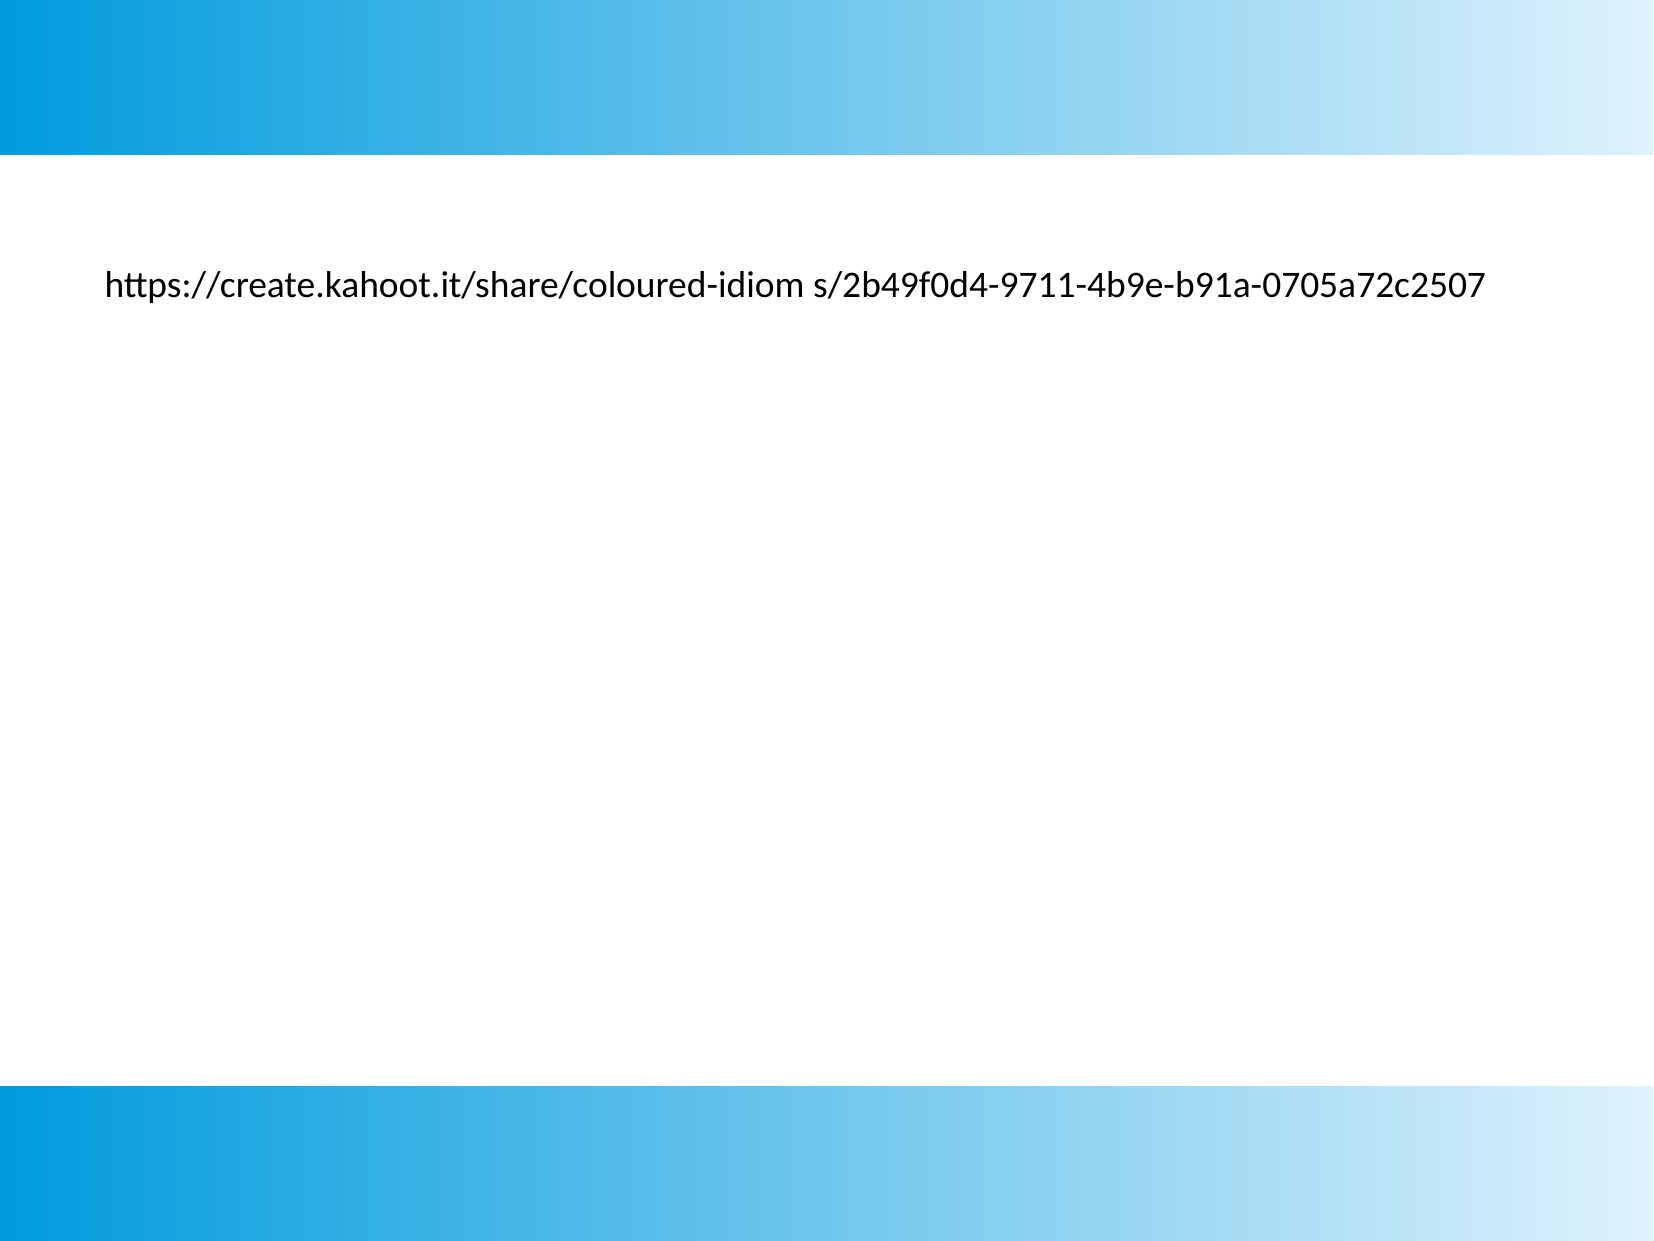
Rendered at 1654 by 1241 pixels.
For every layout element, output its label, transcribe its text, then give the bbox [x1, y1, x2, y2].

text_box https://create.kahoot.it/share/coloured-idiom s/2b49f0d4-9711-4b9e-b91a-0705a72c2507 [89, 252, 1545, 313]
